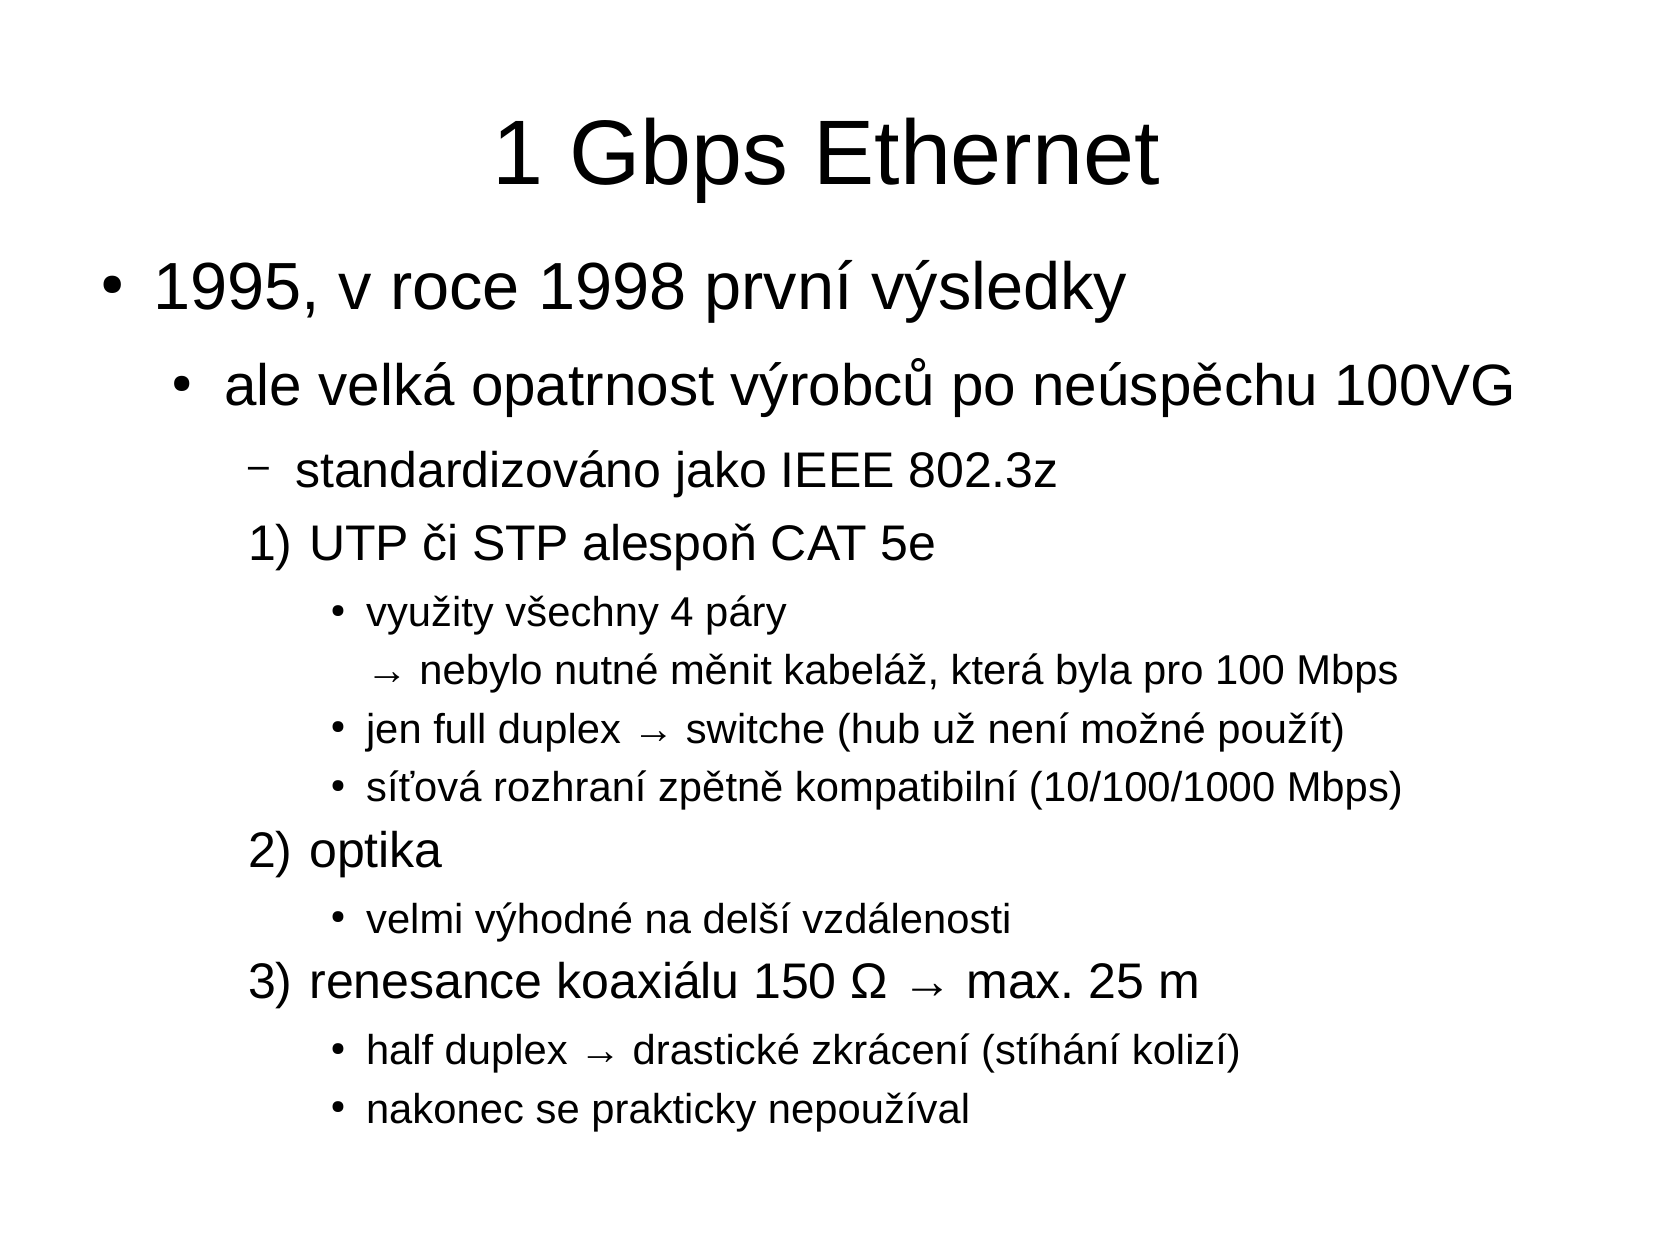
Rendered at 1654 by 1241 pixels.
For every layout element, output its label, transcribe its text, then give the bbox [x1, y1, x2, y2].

list 1995, v roce 1998 první výsledky ale velká opatrnost výrobců po neúspěchu 100VG standardizováno jako IEEE 802.3z UTP či STP alespoň CAT 5e využity všechny 4 páry → nebylo nutné měnit kabeláž, která byla pro 100 Mbps jen full duplex → switche (hub už není možné použít) síťová rozhraní zpětně kompatibilní (10/100/1000 Mbps) optika velmi výhodné na delší vzdálenosti renesance koaxiálu 150 Ω → max. 25 m half duplex → drastické zkrácení (stíhání kolizí) nakonec se prakticky nepoužíval [82, 248, 1571, 1134]
title 1 Gbps Ethernet [82, 56, 1571, 248]
